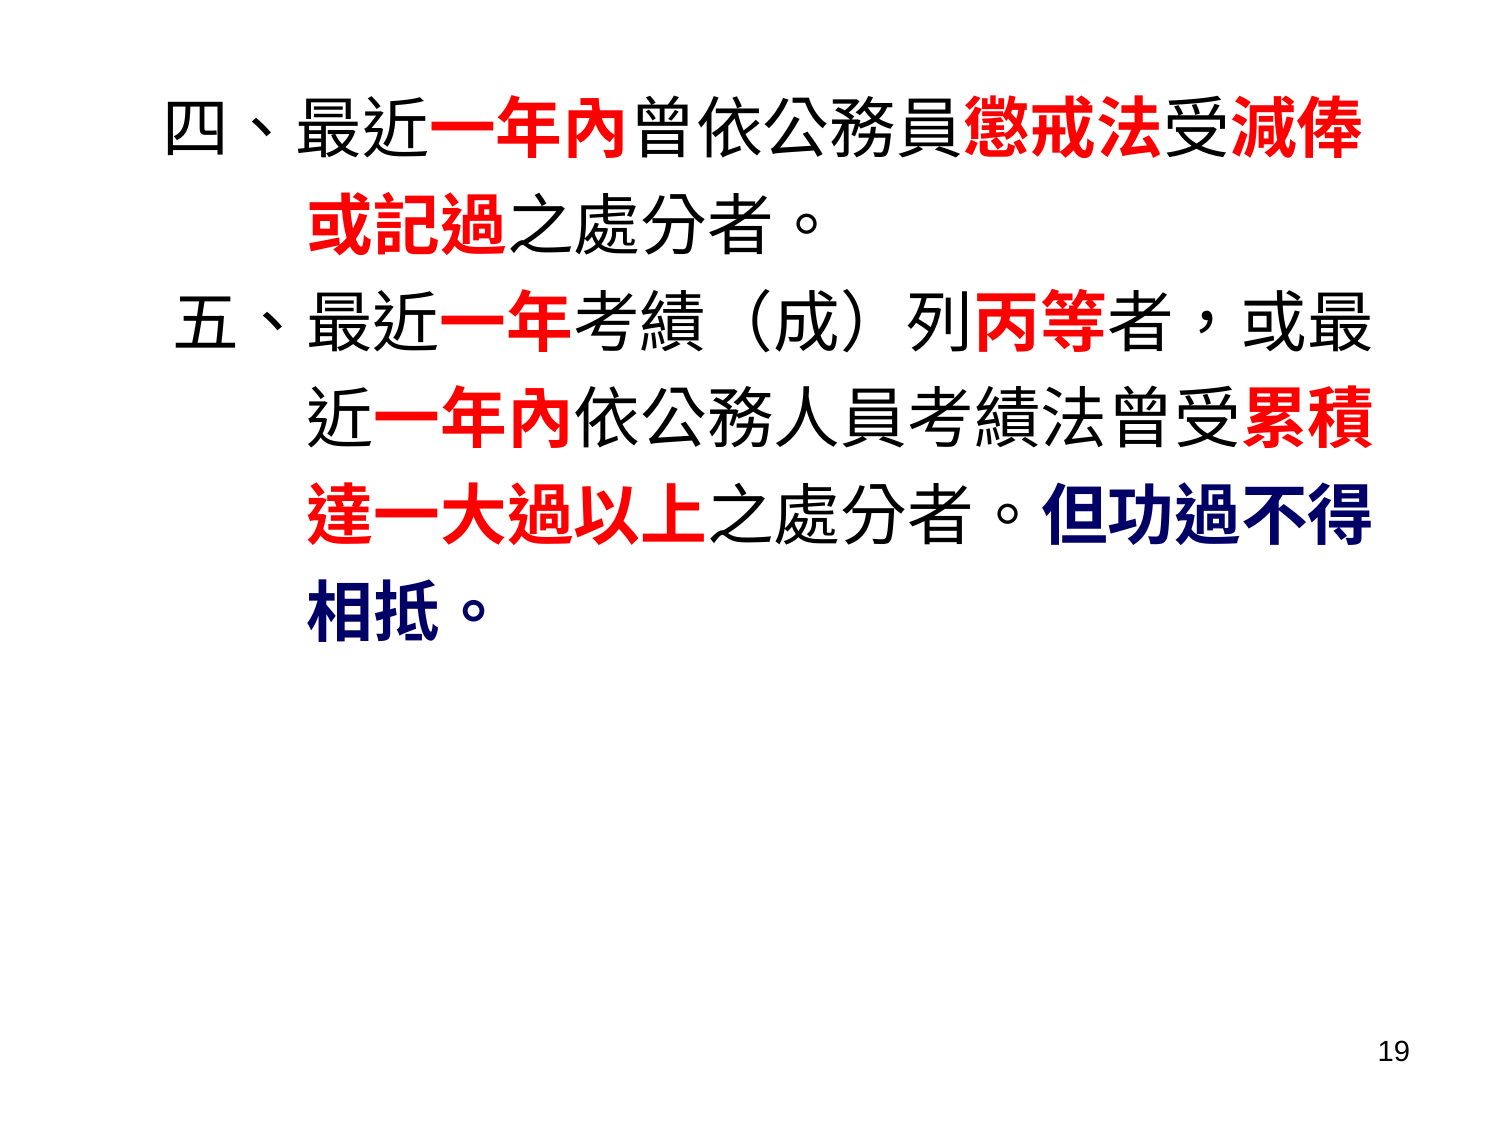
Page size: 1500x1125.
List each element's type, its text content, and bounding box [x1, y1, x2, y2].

list 四、最近一年內曾依公務員懲戒法受減俸 或記過之處分者。 五、最近一年考績（成）列丙等者，或最 近一年內依公務人員考績法曾受累積 達一大過以上之處分者。但功過不得 相抵。 [75, 78, 1426, 1005]
